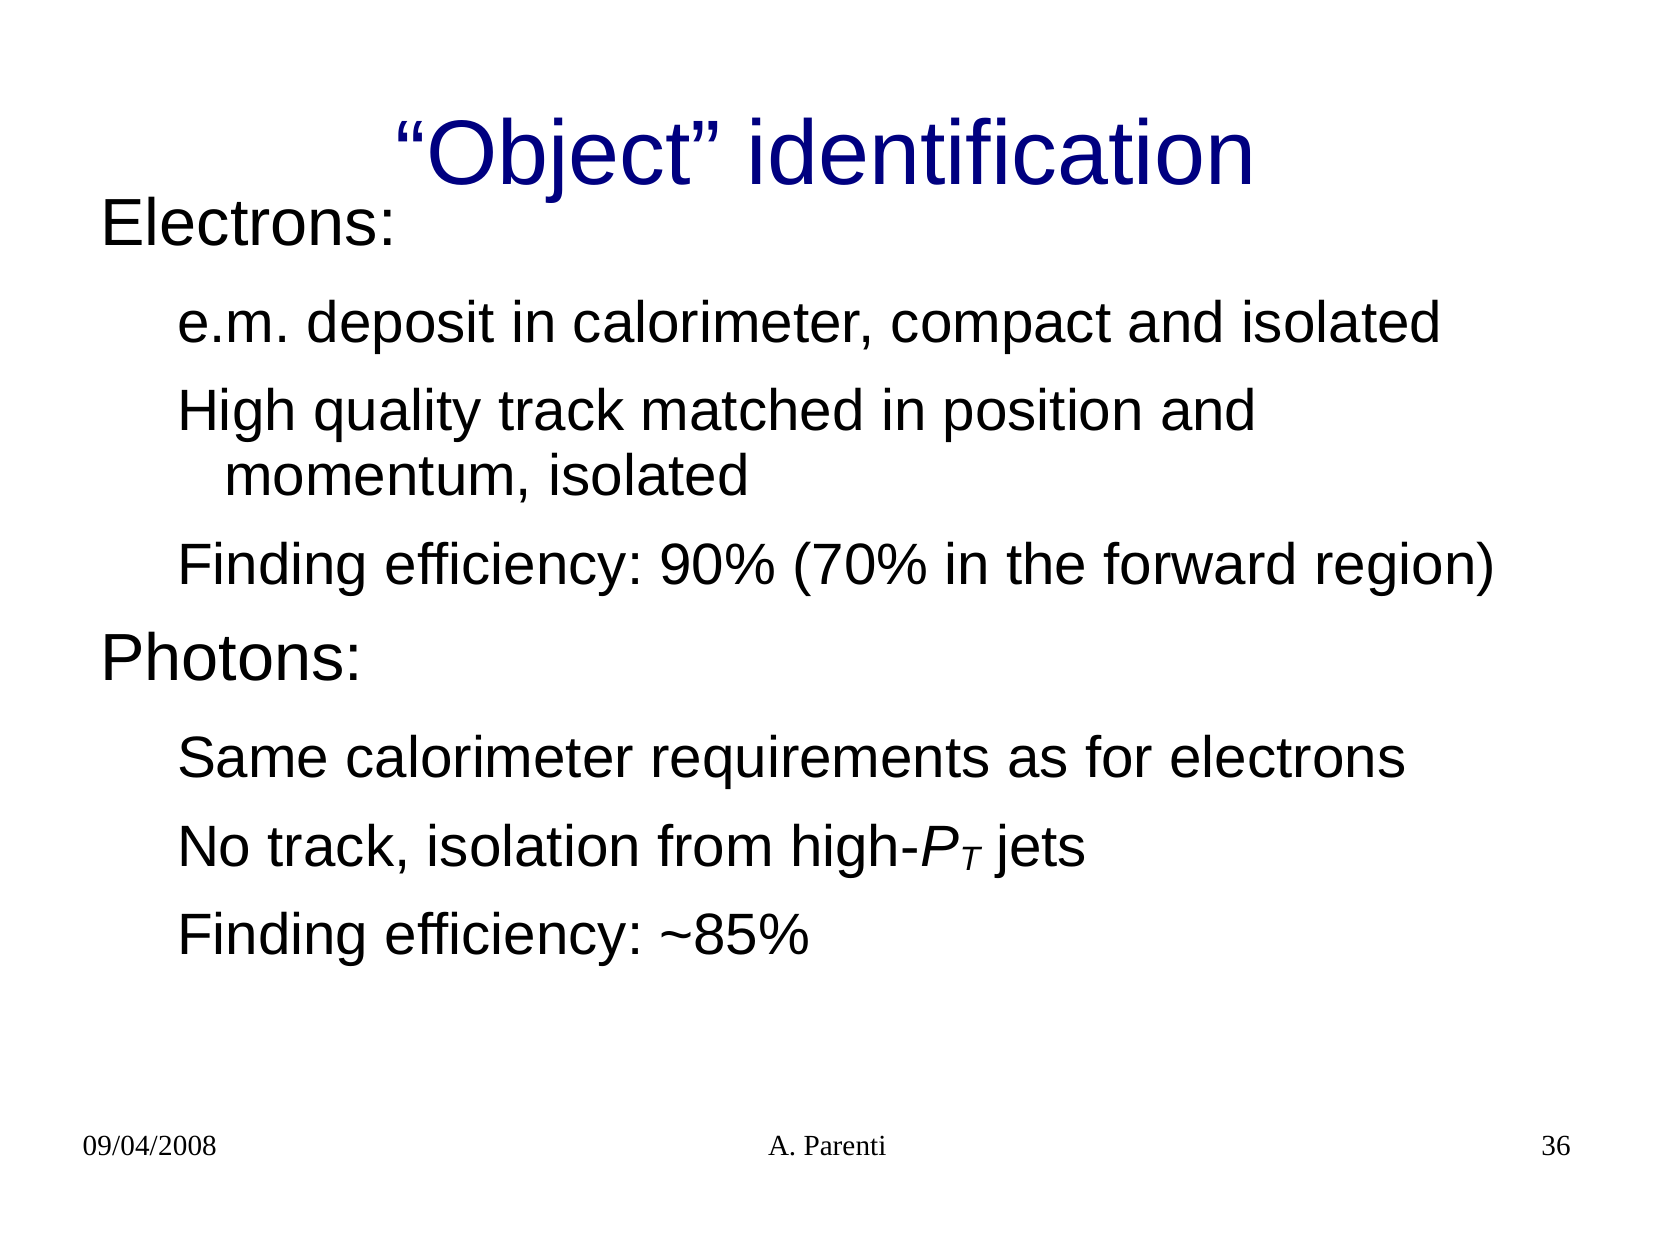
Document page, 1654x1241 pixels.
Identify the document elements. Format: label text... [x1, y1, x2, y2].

list Electrons: e.m. deposit in calorimeter, compact and isolated High quality track matched in position and momentum, isolated Finding efficiency: 90% (70% in the forward region) Photons: Same calorimeter requirements as for electrons No track, isolation from high-PT jets Finding efficiency: ~85% [82, 185, 1571, 1049]
title “Object” identification [82, 49, 1571, 185]
